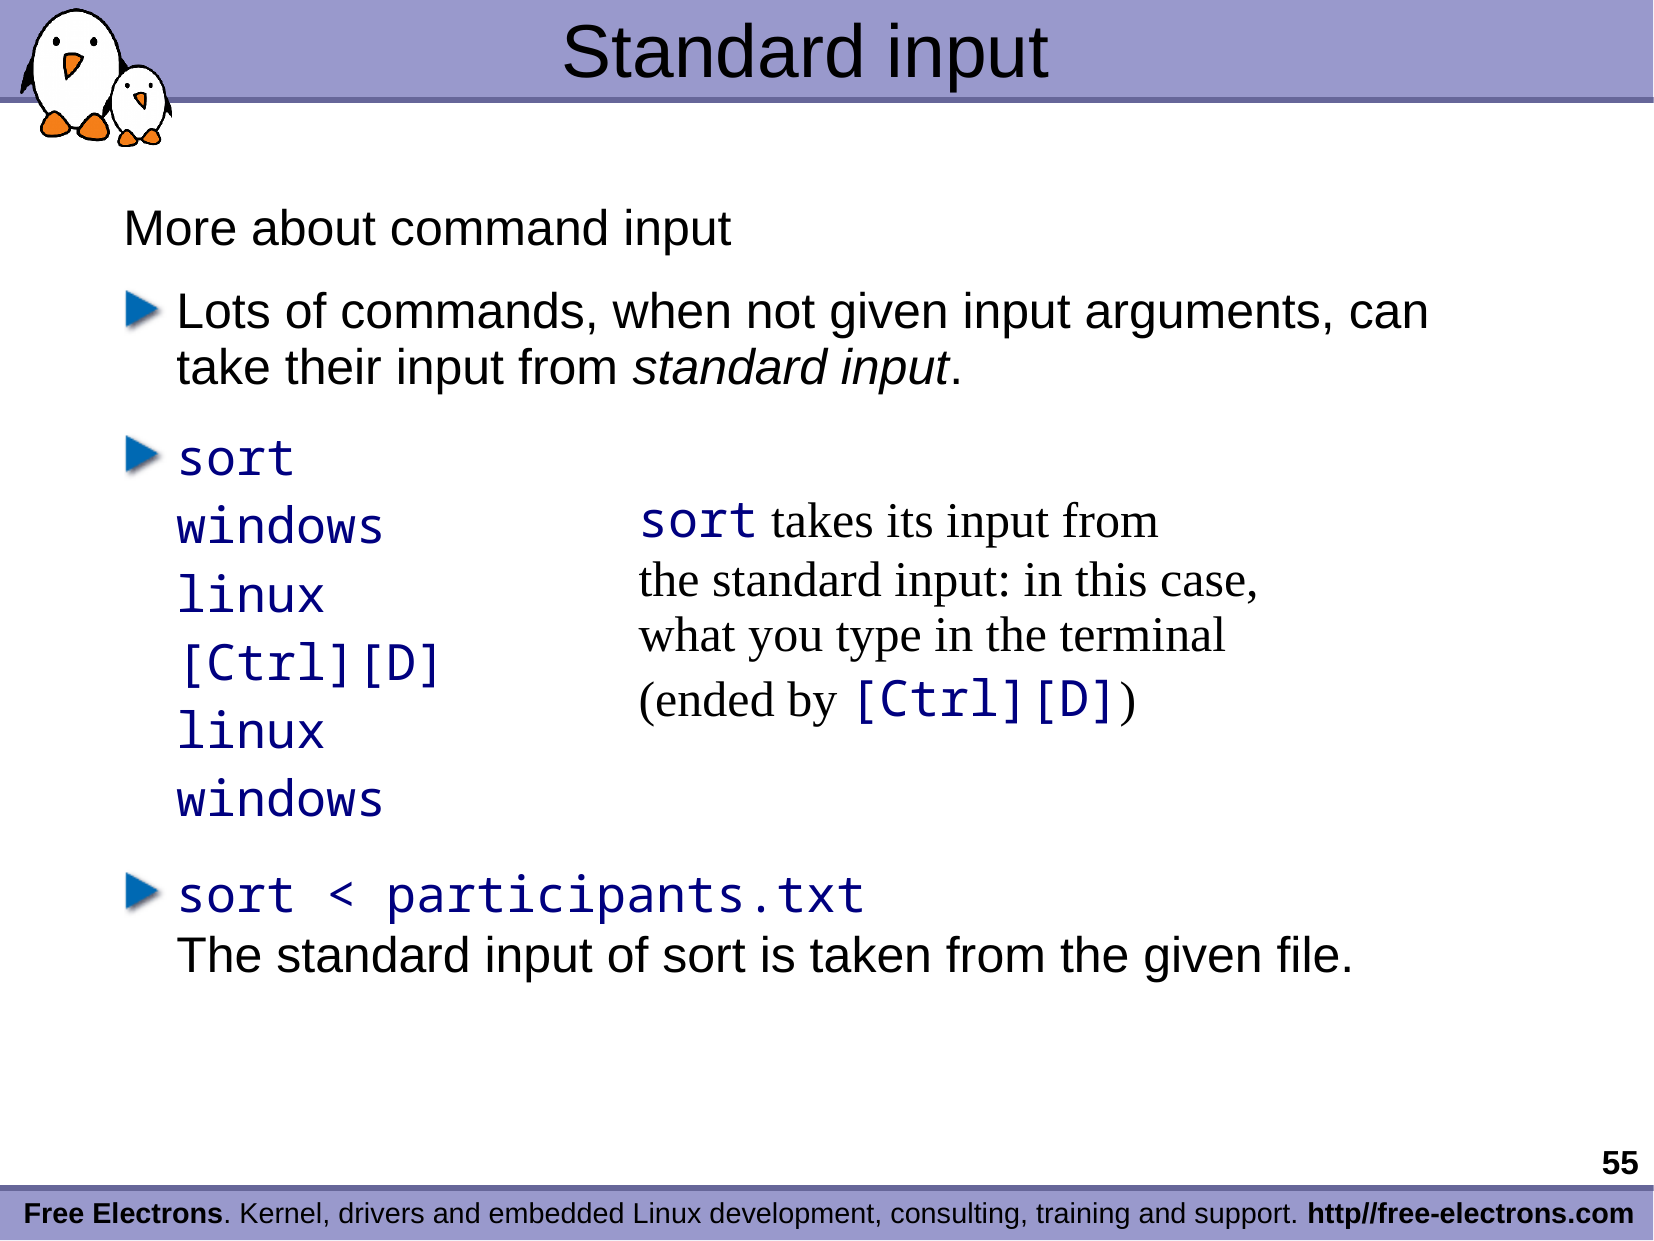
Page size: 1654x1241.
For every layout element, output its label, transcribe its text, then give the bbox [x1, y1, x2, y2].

title Standard input [60, 0, 1551, 104]
text_box sort takes its input from the standard input: in this case, what you type in the terminal (ended by [Ctrl][D]) [638, 483, 1362, 807]
list More about command input Lots of commands, when not given input arguments, can take their input from standard input. sort windows linux [Ctrl][D] linux windows sort < participants.txt The standard input of sort is taken from the given file. [105, 200, 1518, 1030]
picture [20, 8, 172, 147]
